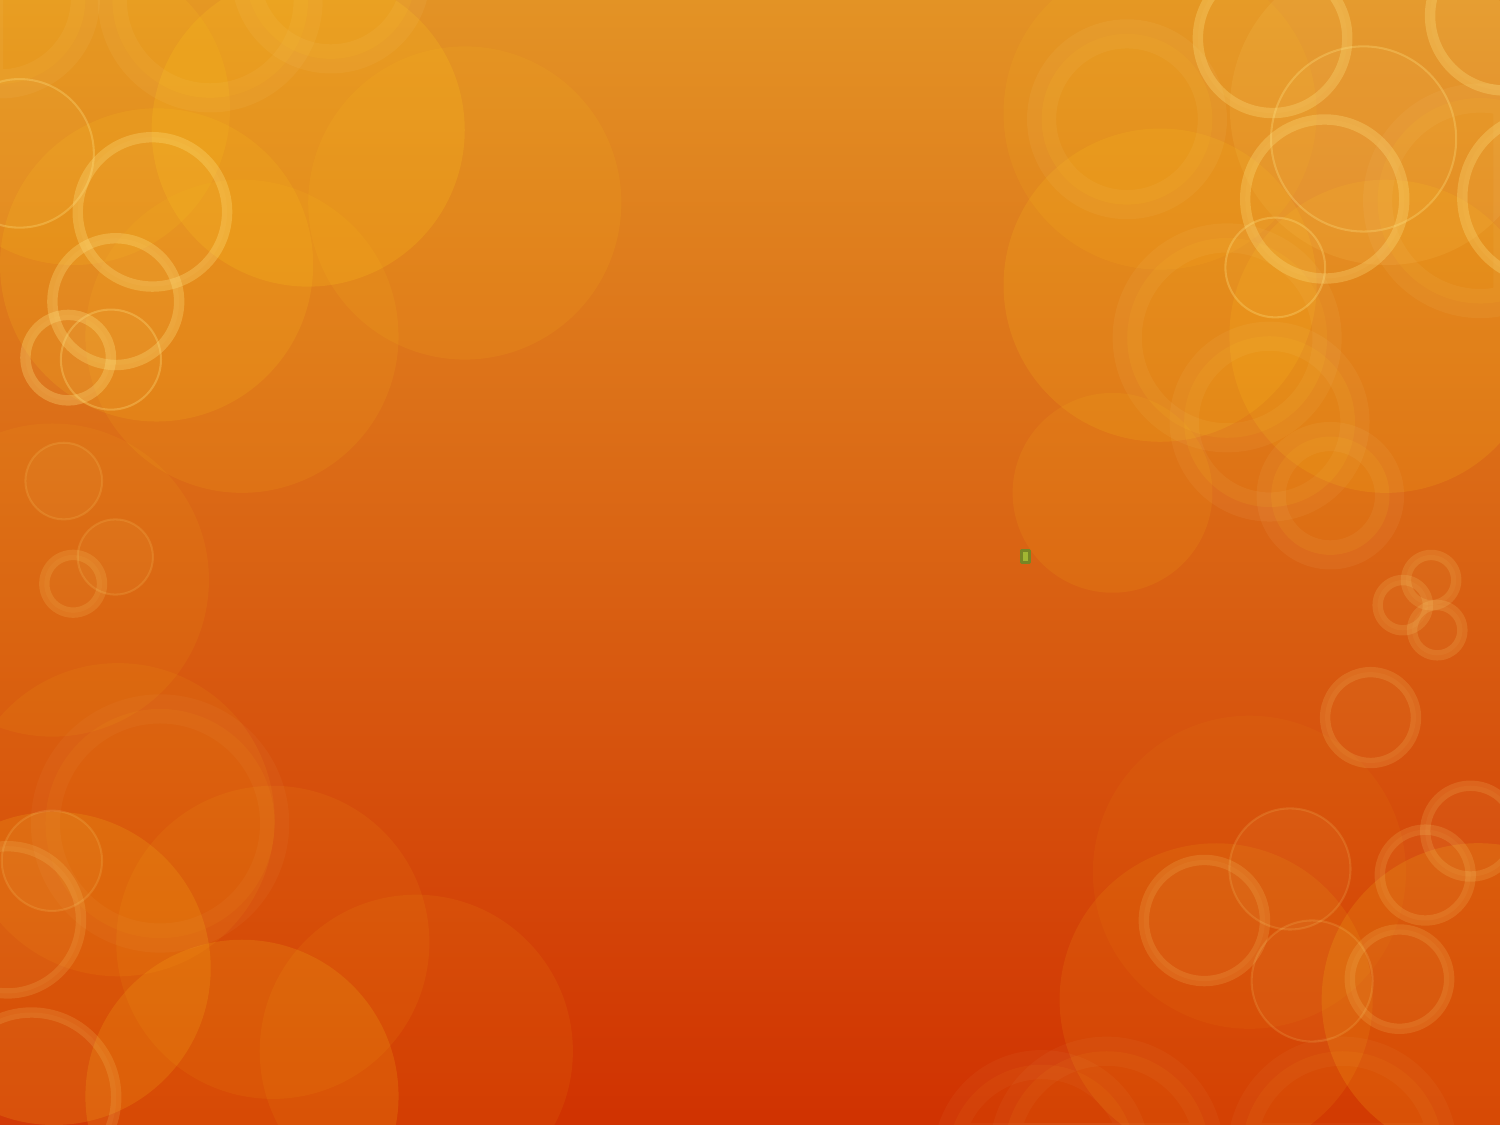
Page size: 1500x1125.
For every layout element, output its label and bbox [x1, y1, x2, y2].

text_box [1021, 550, 1030, 563]
